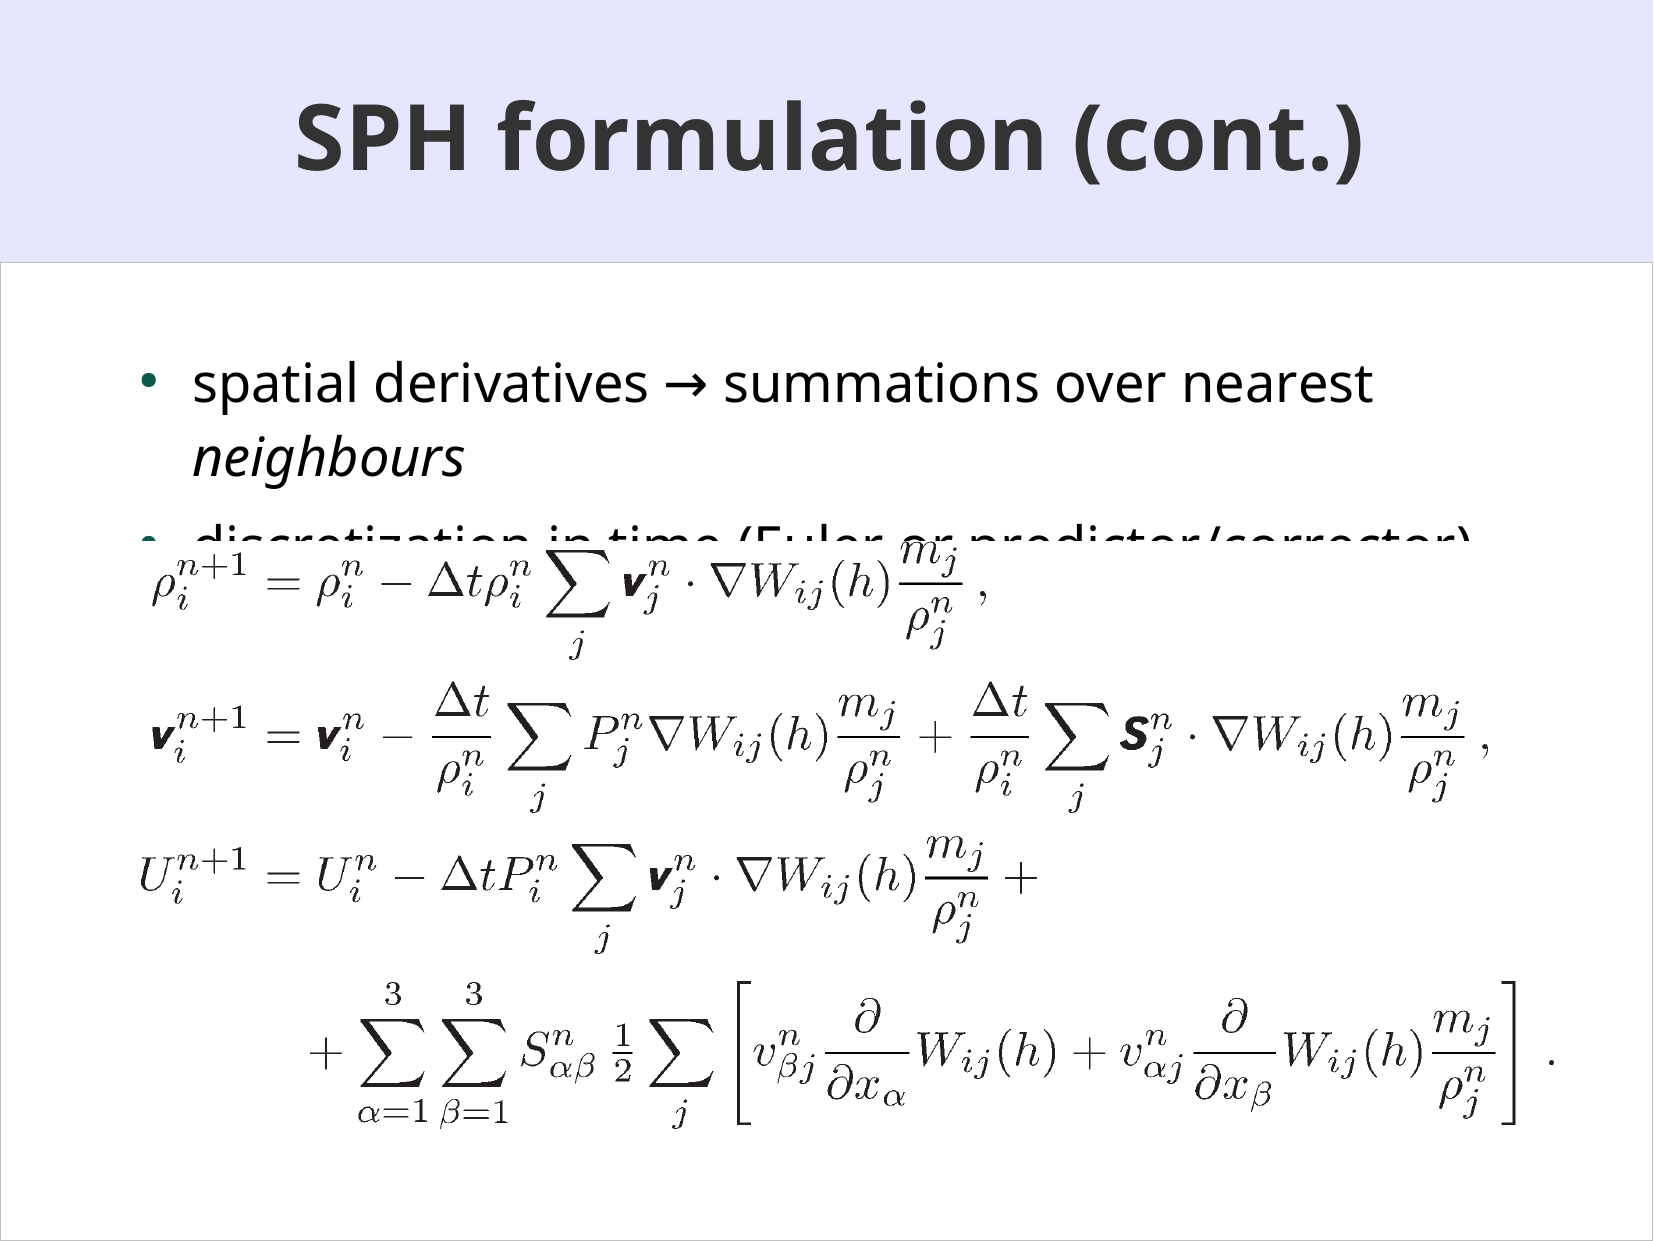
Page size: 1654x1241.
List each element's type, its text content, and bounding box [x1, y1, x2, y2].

title SPH formulation (cont.) [124, 31, 1536, 239]
list spatial derivatives → summations over nearest neighbours discretization in time (Euler or predictor/corrector) [121, 344, 1534, 1065]
picture [141, 541, 1554, 1129]
